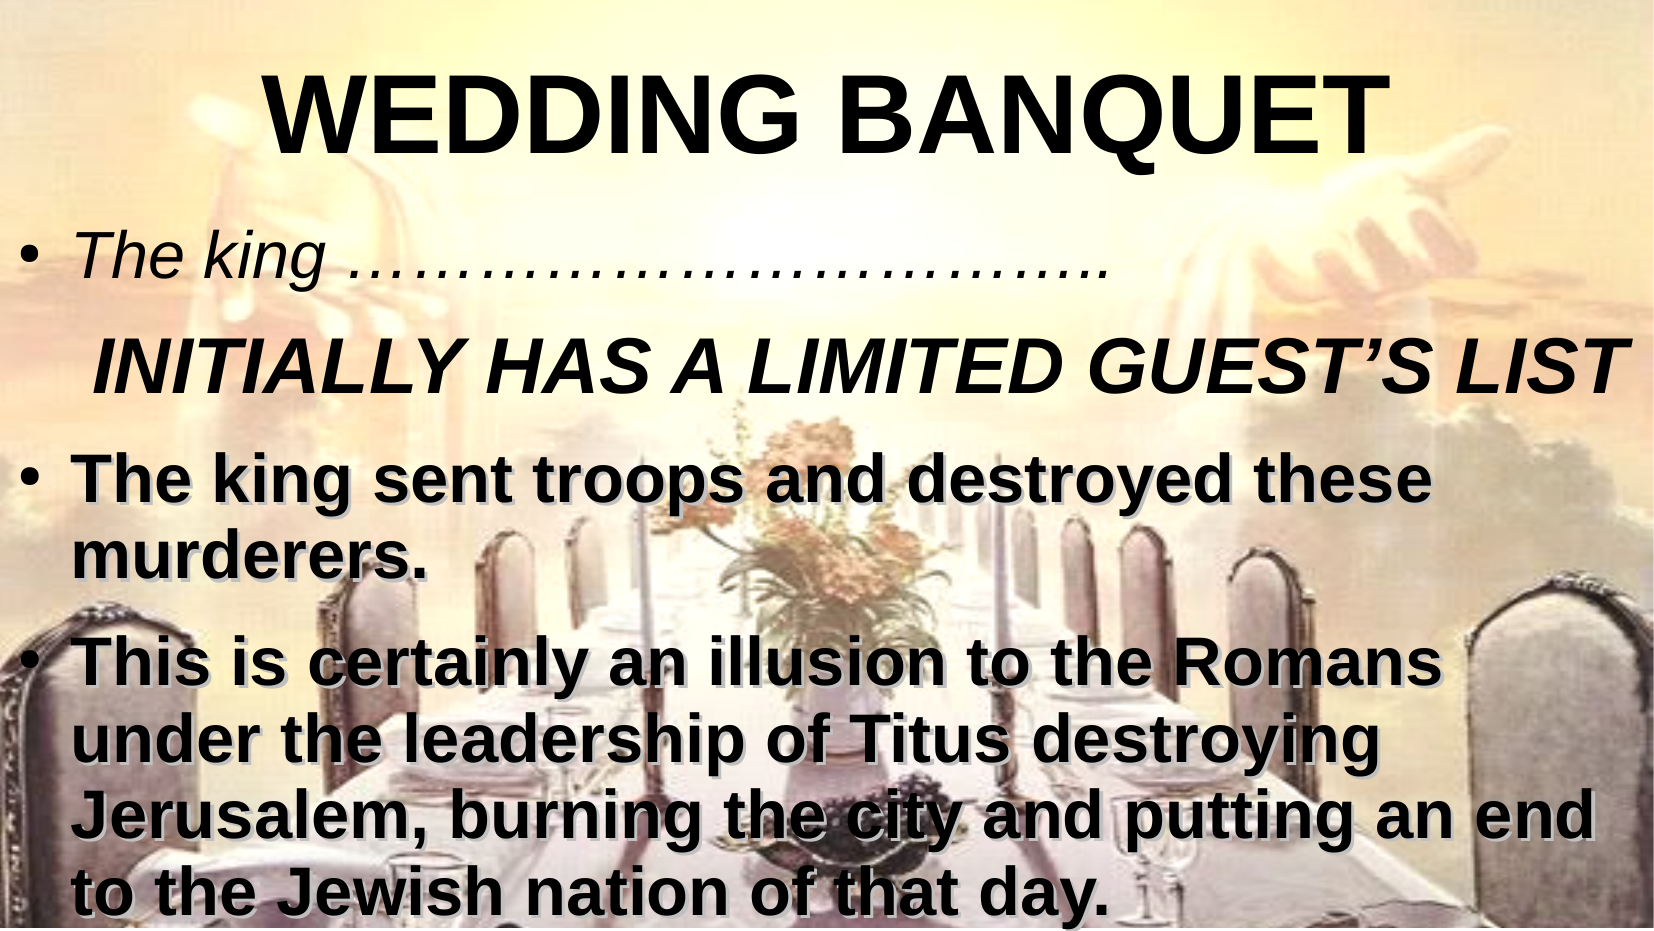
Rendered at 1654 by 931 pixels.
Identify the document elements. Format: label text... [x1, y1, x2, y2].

picture [0, 0, 1654, 928]
title WEDDING BANQUET [82, 37, 1571, 193]
list The king …………………………….. INITIALLY HAS A LIMITED GUEST’S LIST The king sent troops and destroyed these murderers. This is certainly an illusion to the Romans under the leadership of Titus destroying Jerusalem, burning the city and putting an end to the Jewish nation of that day. [0, 217, 1651, 931]
